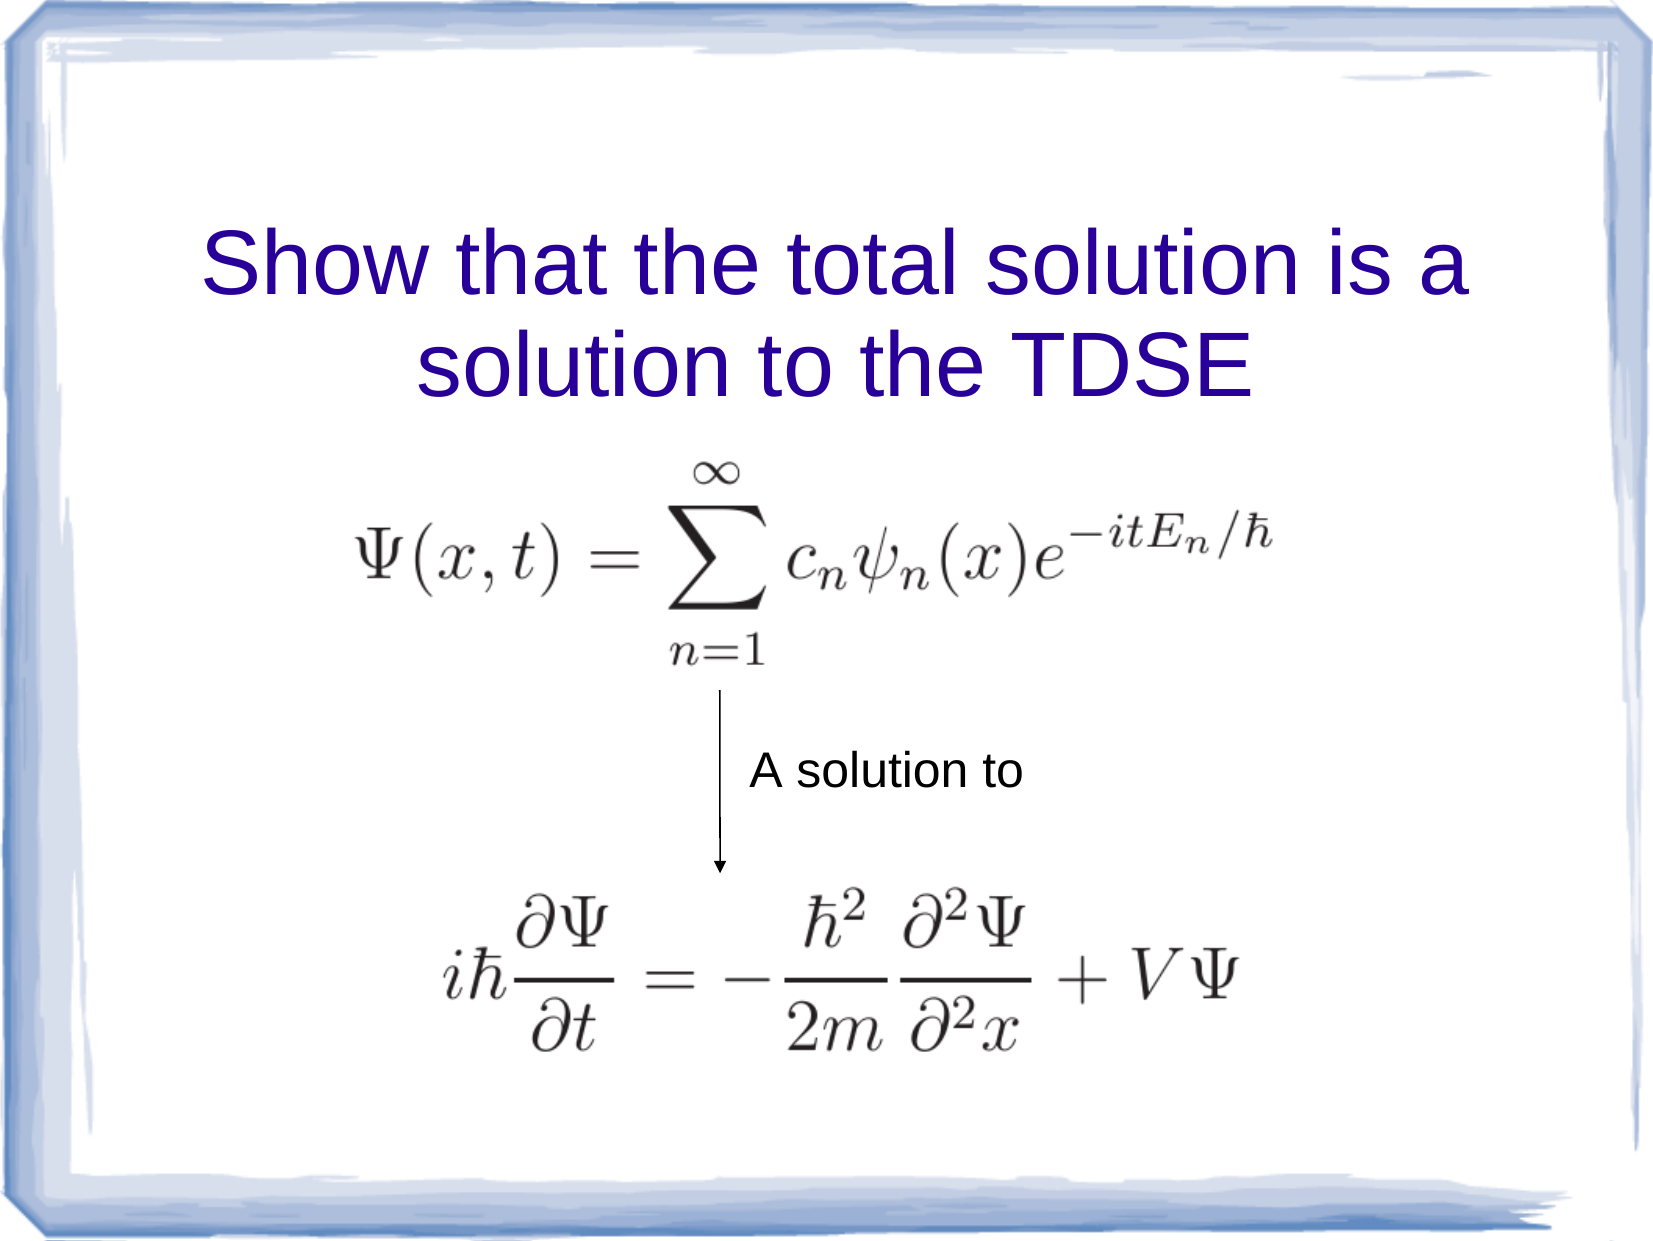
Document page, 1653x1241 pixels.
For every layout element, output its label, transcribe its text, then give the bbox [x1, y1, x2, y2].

title Show that the total solution is a solution to the TDSE [127, 206, 1545, 418]
text_box A solution to [734, 735, 1365, 806]
picture [0, 0, 1653, 1241]
